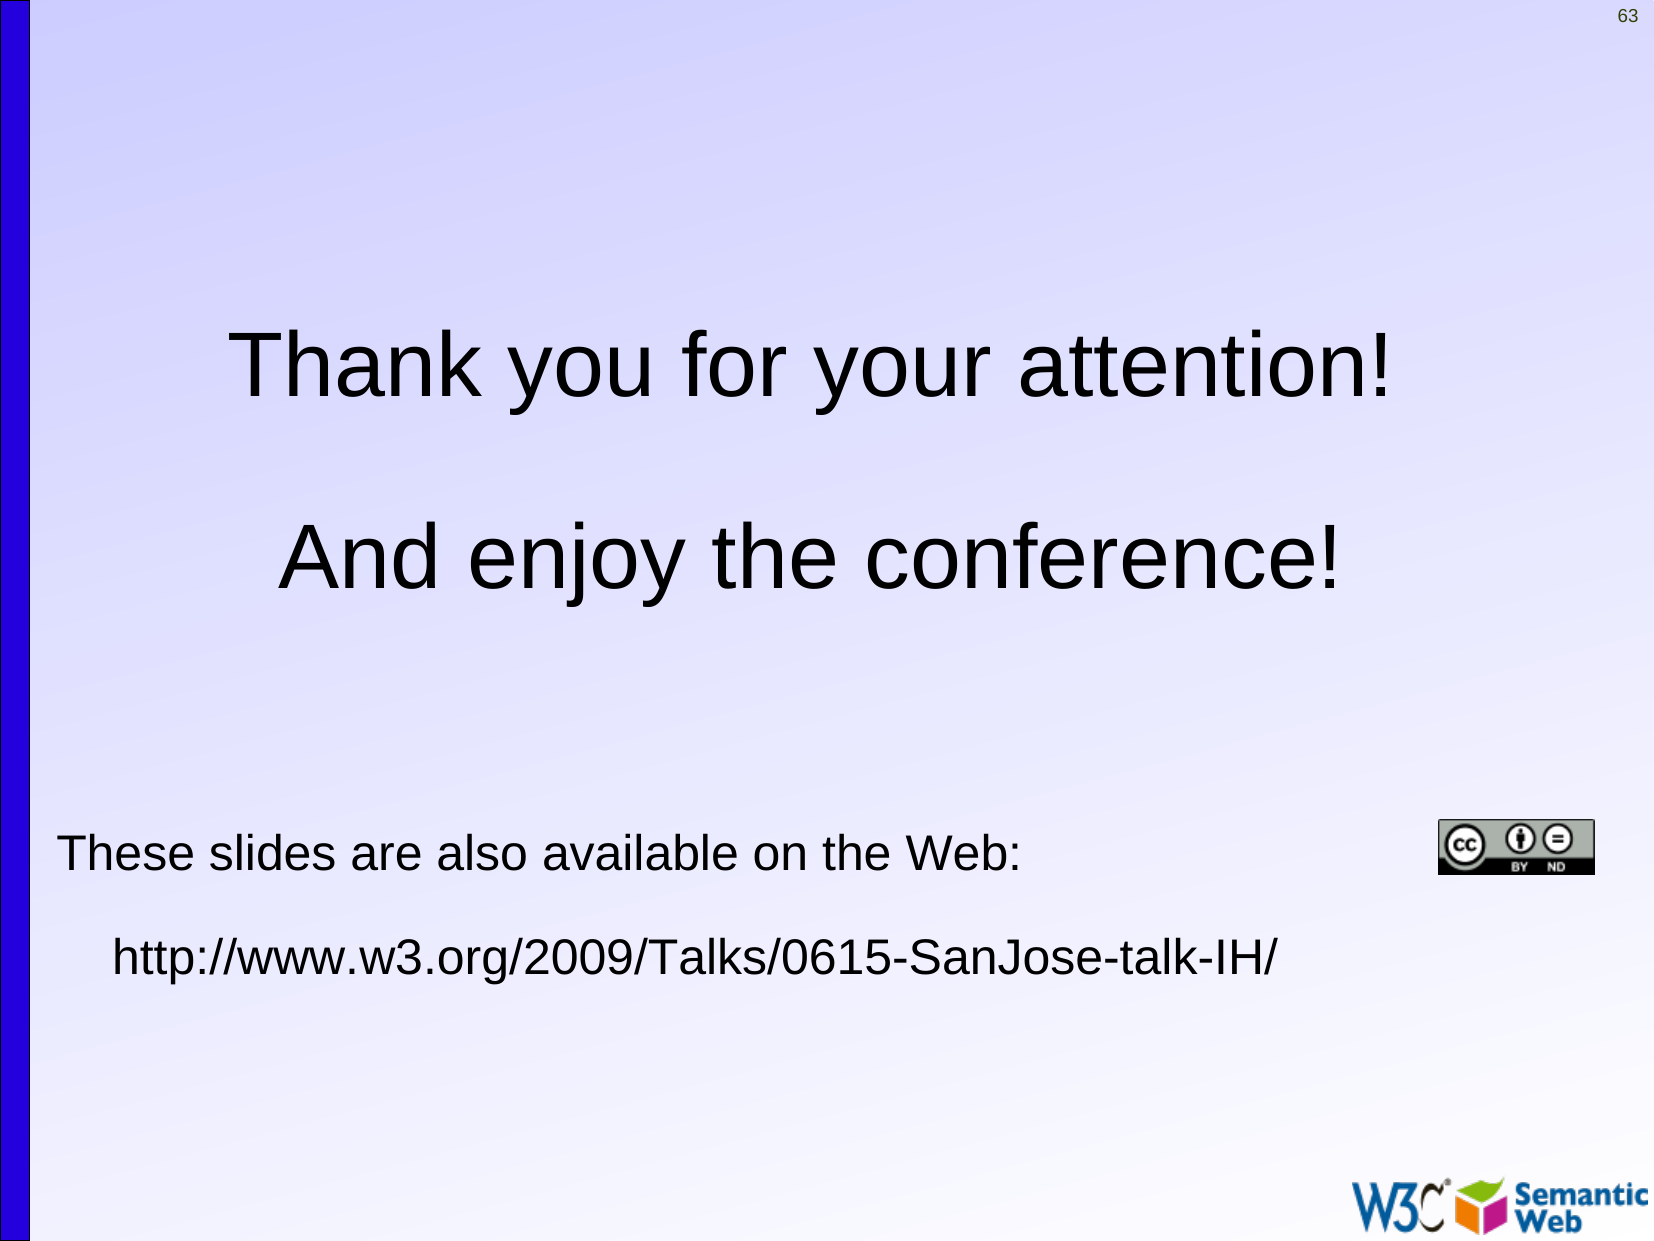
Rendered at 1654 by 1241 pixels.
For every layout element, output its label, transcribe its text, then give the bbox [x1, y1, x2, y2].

picture [1352, 1175, 1648, 1235]
text_box These slides are also available on the Web: http://www.w3.org/2009/Talks/0615-SanJose-talk-IH/ [41, 814, 1548, 990]
picture [1438, 819, 1595, 875]
text_box Thank you for your attention! And enjoy the conference! [88, 301, 1536, 419]
